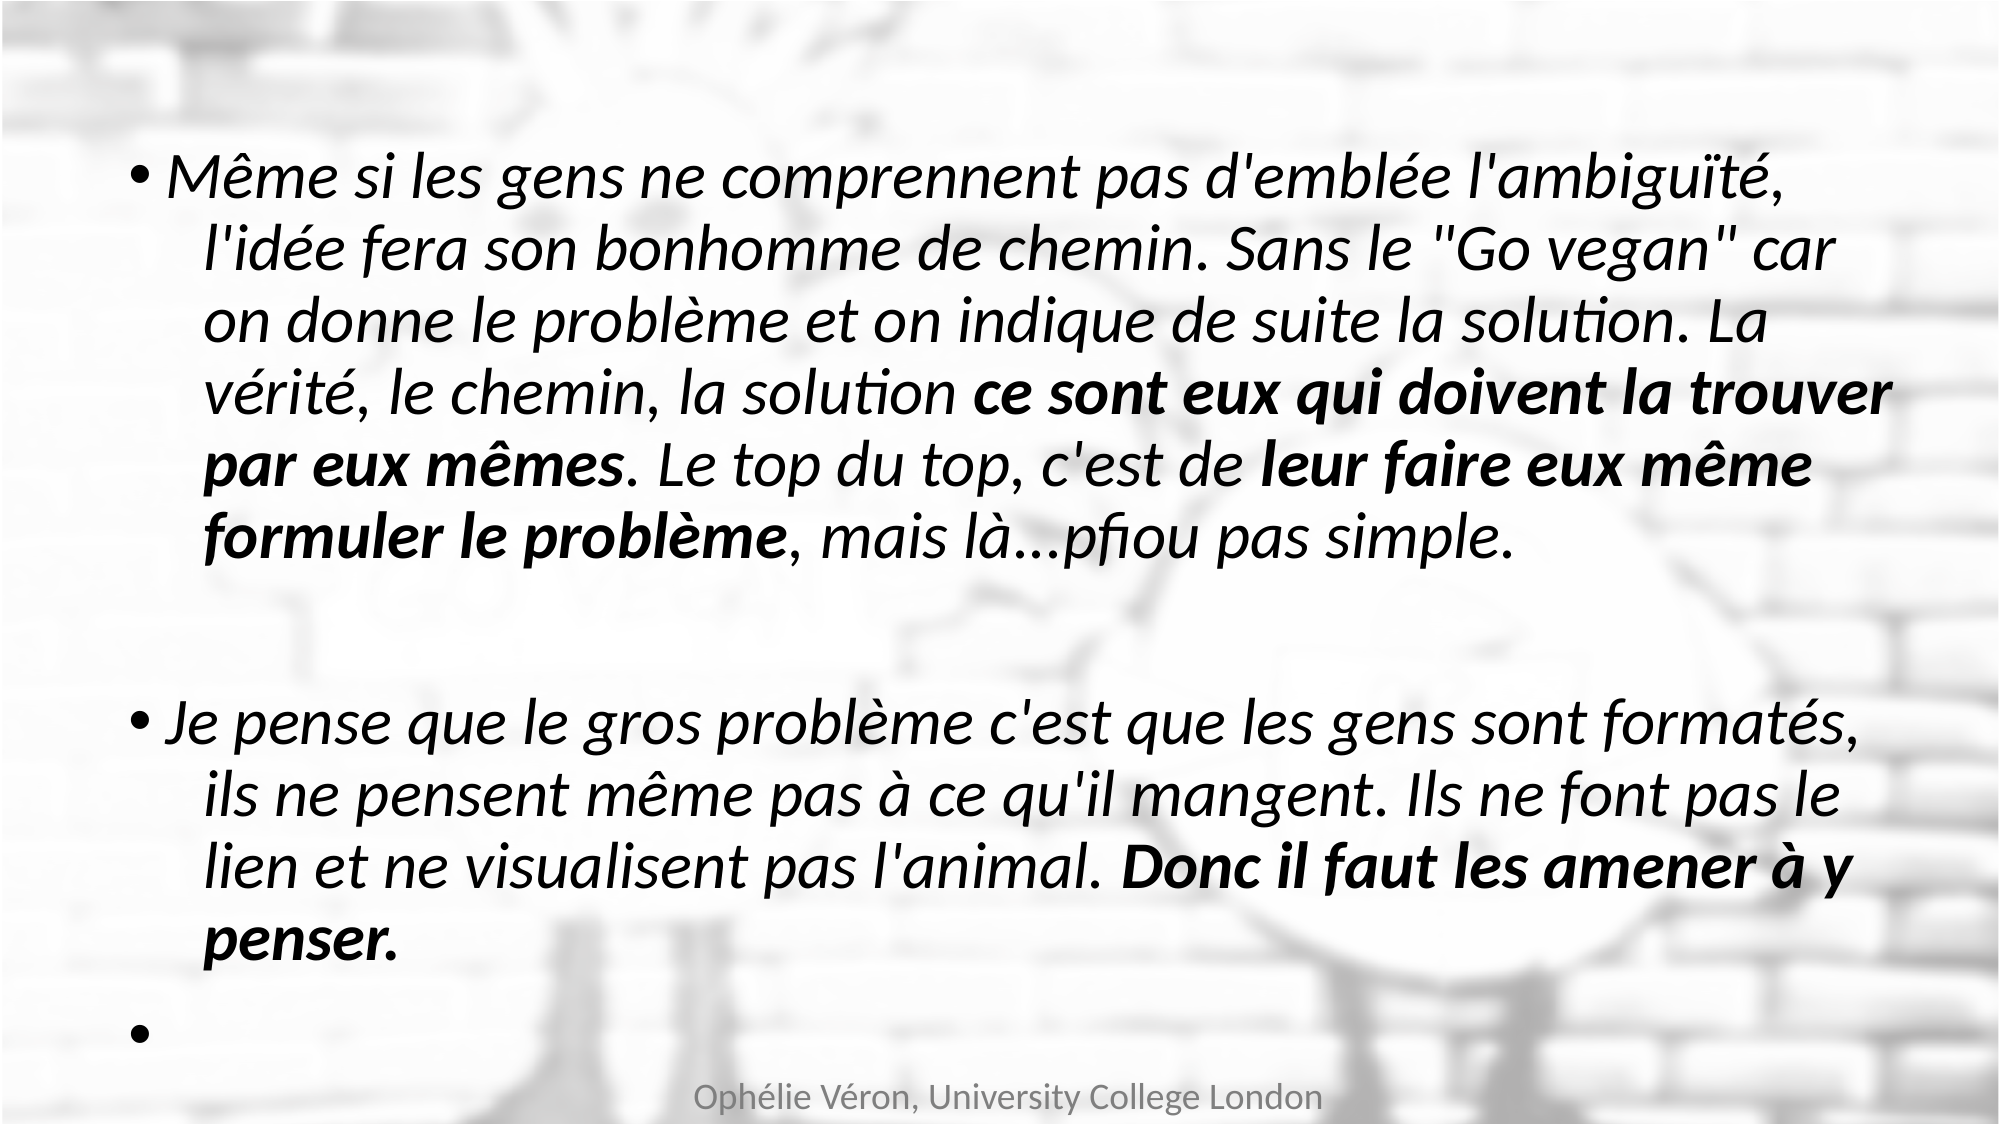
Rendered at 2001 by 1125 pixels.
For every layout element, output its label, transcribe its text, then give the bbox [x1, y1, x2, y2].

picture [2, 1, 1999, 1124]
text_box Ophélie Véron, University College London [678, 1064, 1348, 1125]
list Même si les gens ne comprennent pas d'emblée l'ambiguïté, l'idée fera son bonhomme de chemin. Sans le "Go vegan" car on donne le problème et on indique de suite la solution. La vérité, le chemin, la solution ce sont eux qui doivent la trouver par eux mêmes. Le top du top, c'est de leur faire eux même formuler le problème, mais là...pfiou pas simple. Je pense que le gros problème c'est que les gens sont formatés, ils ne pensent même pas à ce qu'il mangent. Ils ne font pas le lien et ne visualisent pas l'animal. Donc il faut les amener à y penser. [113, 133, 1930, 1014]
